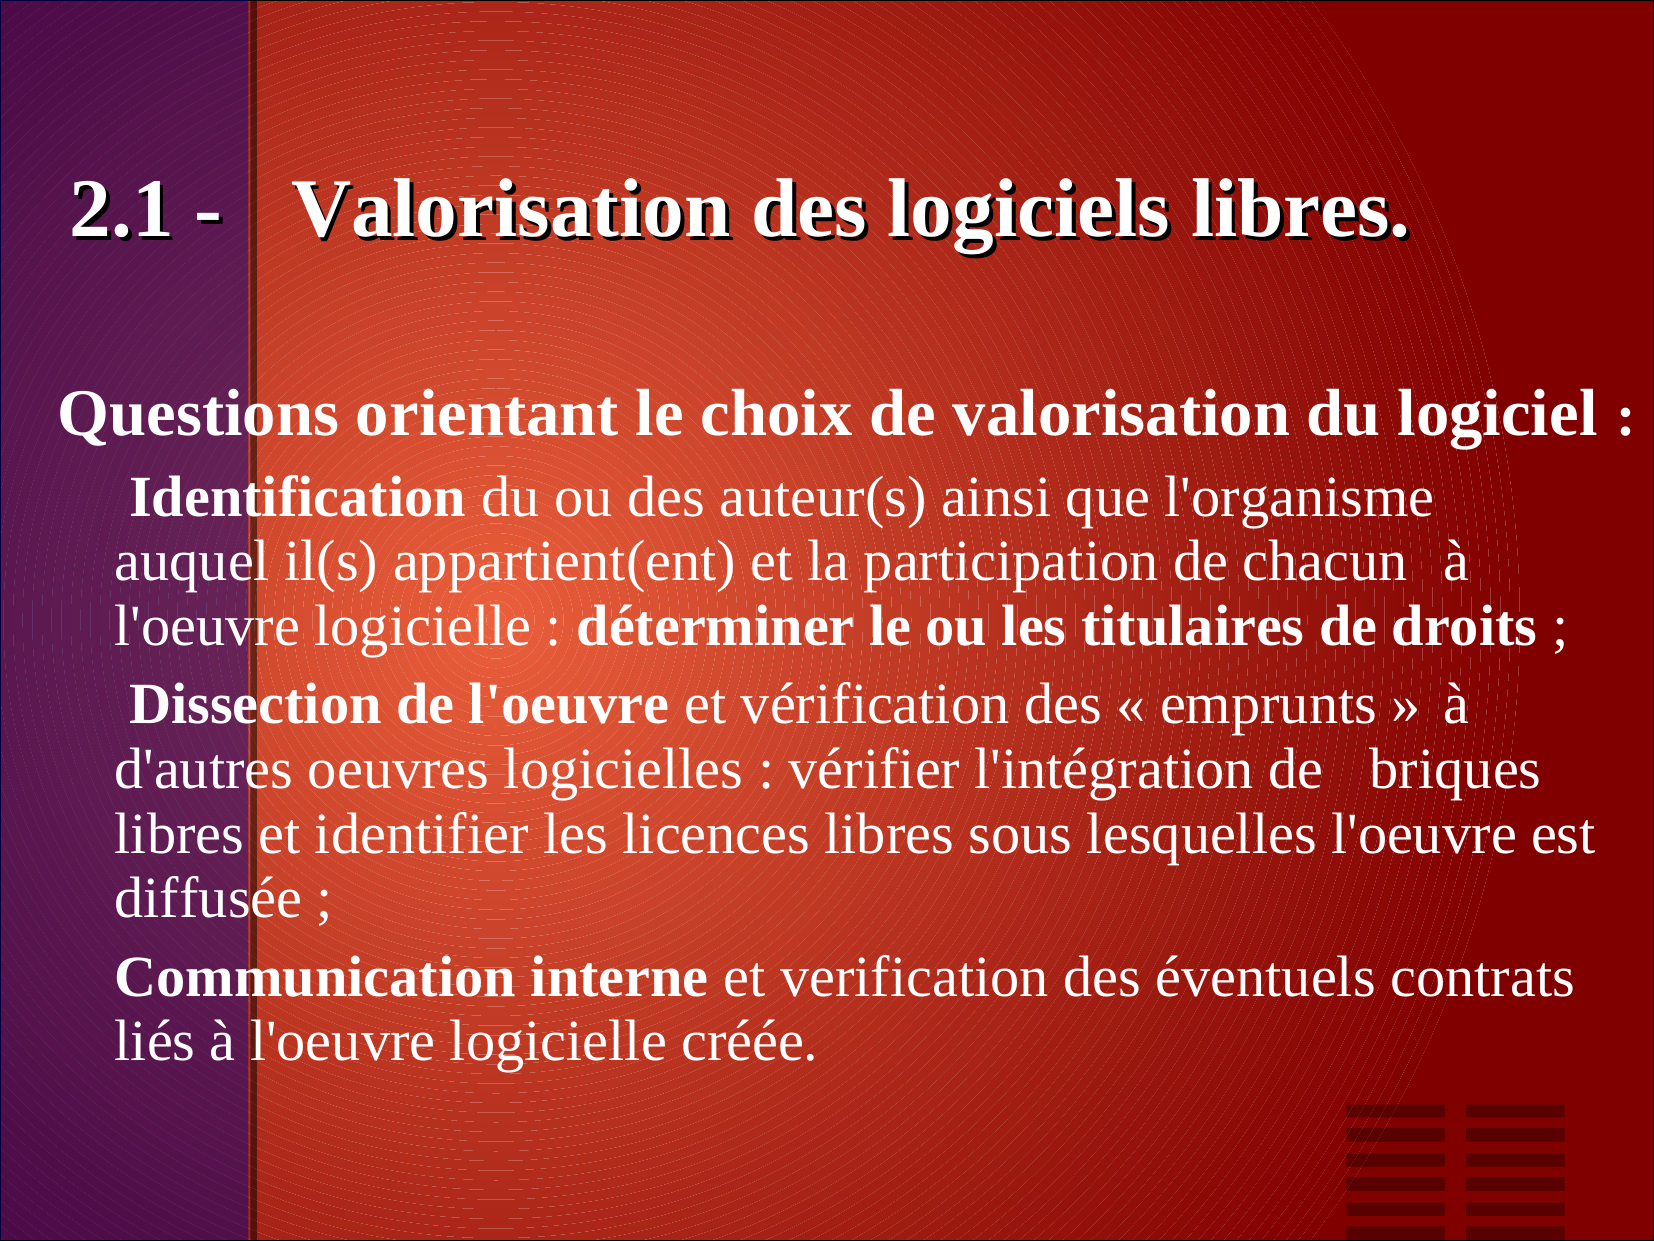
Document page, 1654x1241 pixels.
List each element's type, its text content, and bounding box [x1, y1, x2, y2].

title 2.1 - Valorisation des logiciels libres. [69, 104, 1604, 304]
subtitle Questions orientant le choix de valorisation du logiciel : Identification du ou des auteur(s) ainsi que l'organisme auquel il(s) appartient(ent) et la participation de chacun à l'oeuvre logicielle : déterminer le ou les titulaires de droits ; Dissection de l'oeuvre et vérification des « emprunts » à d'autres oeuvres logicielles : vérifier l'intégration de briques libres et identifier les licences libres sous lesquelles l'oeuvre est diffusée ; Communication interne et verification des éventuels contrats liés à l'oeuvre logicielle créée. [40, 304, 1654, 1241]
